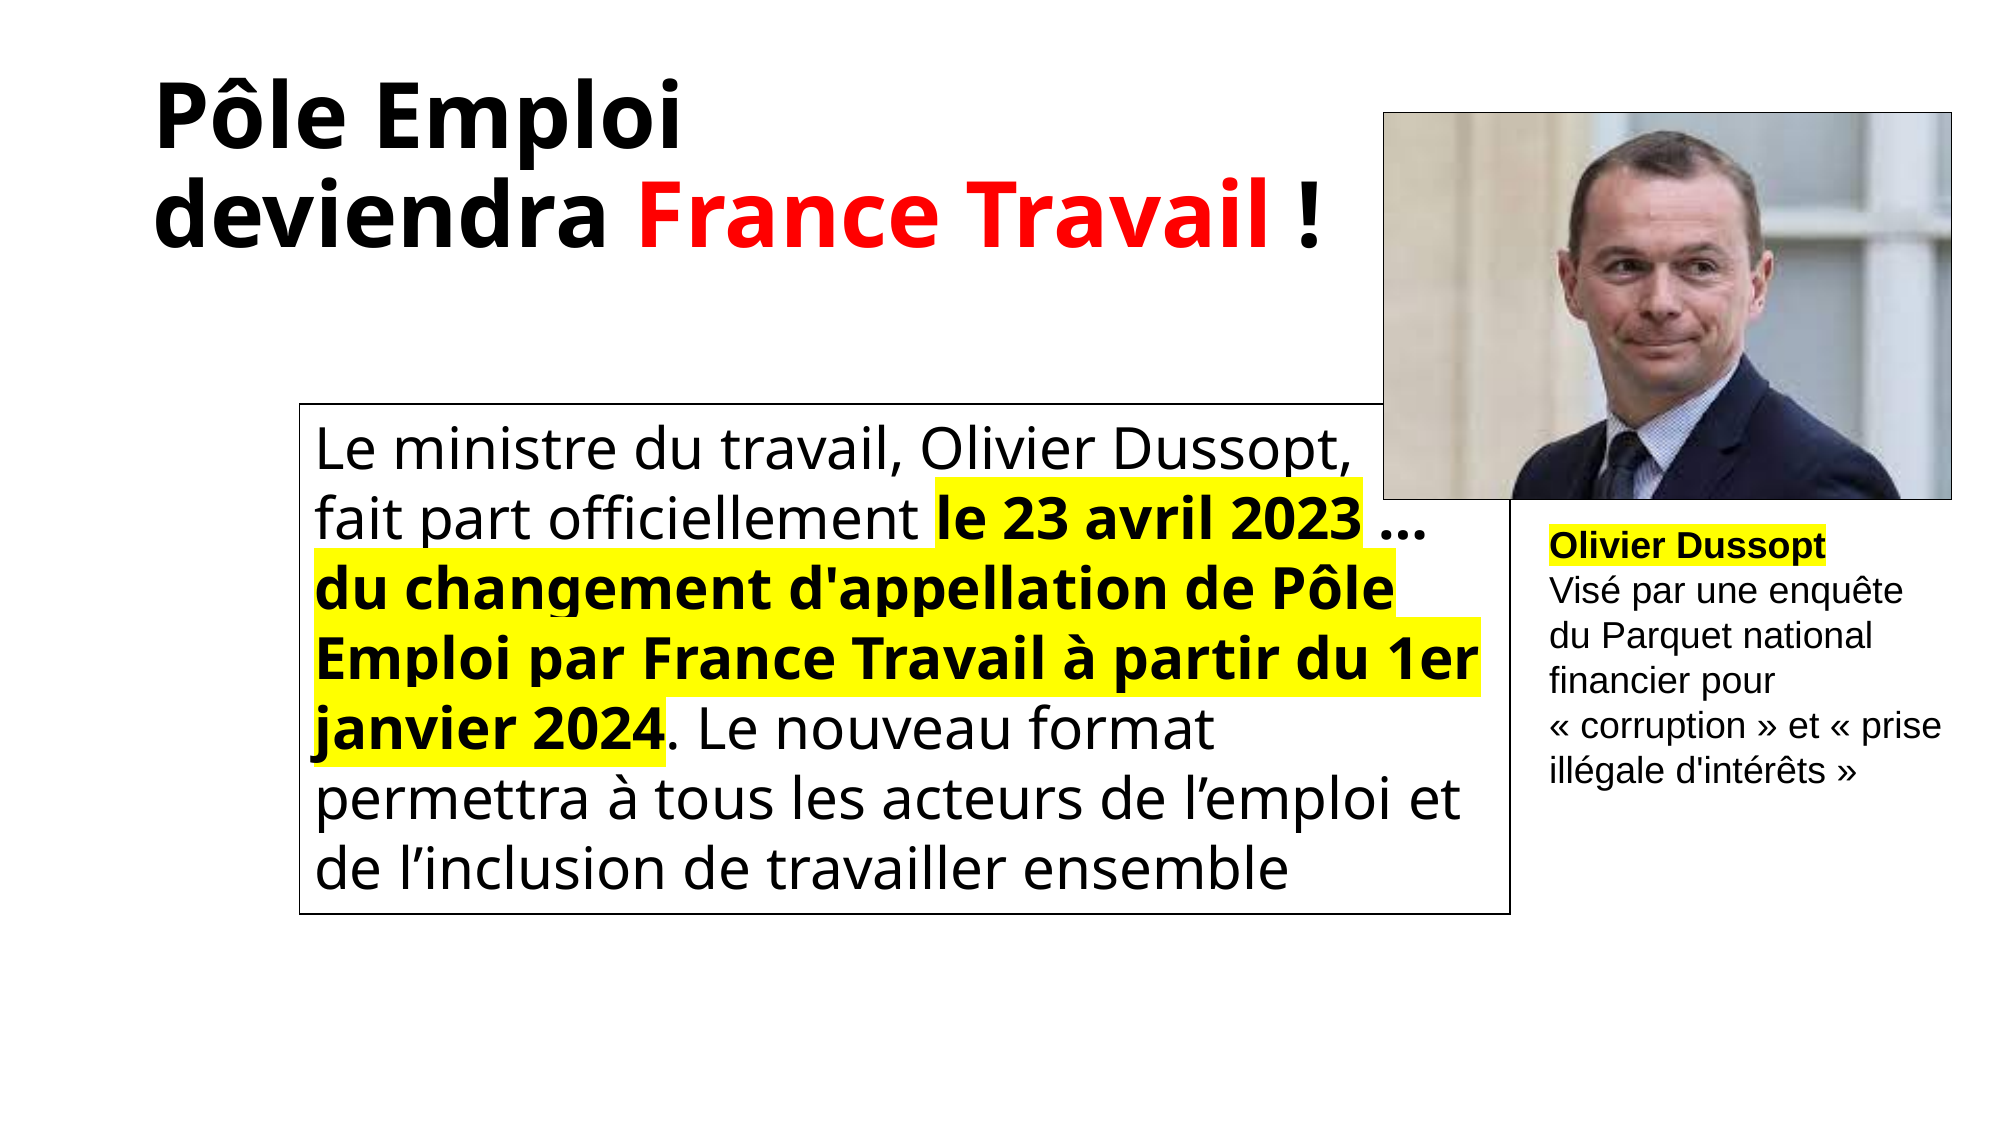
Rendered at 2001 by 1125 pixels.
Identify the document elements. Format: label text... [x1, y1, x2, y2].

title Pôle Emploi deviendra France Travail ! [137, 59, 1803, 278]
text_box Le ministre du travail, Olivier Dussopt, fait part officiellement le 23 avril 2023 … du changement d'appellation de Pôle Emploi par France Travail à partir du 1er janvier 2024. Le nouveau format permettra à tous les acteurs de l’emploi et de l’inclusion de travailler ensemble [299, 403, 1511, 914]
text_box Olivier Dussopt Visé par une enquête du Parquet national financier pour « corruption » et « prise illégale d'intérêts » [1534, 513, 1975, 802]
picture [1384, 113, 1951, 499]
